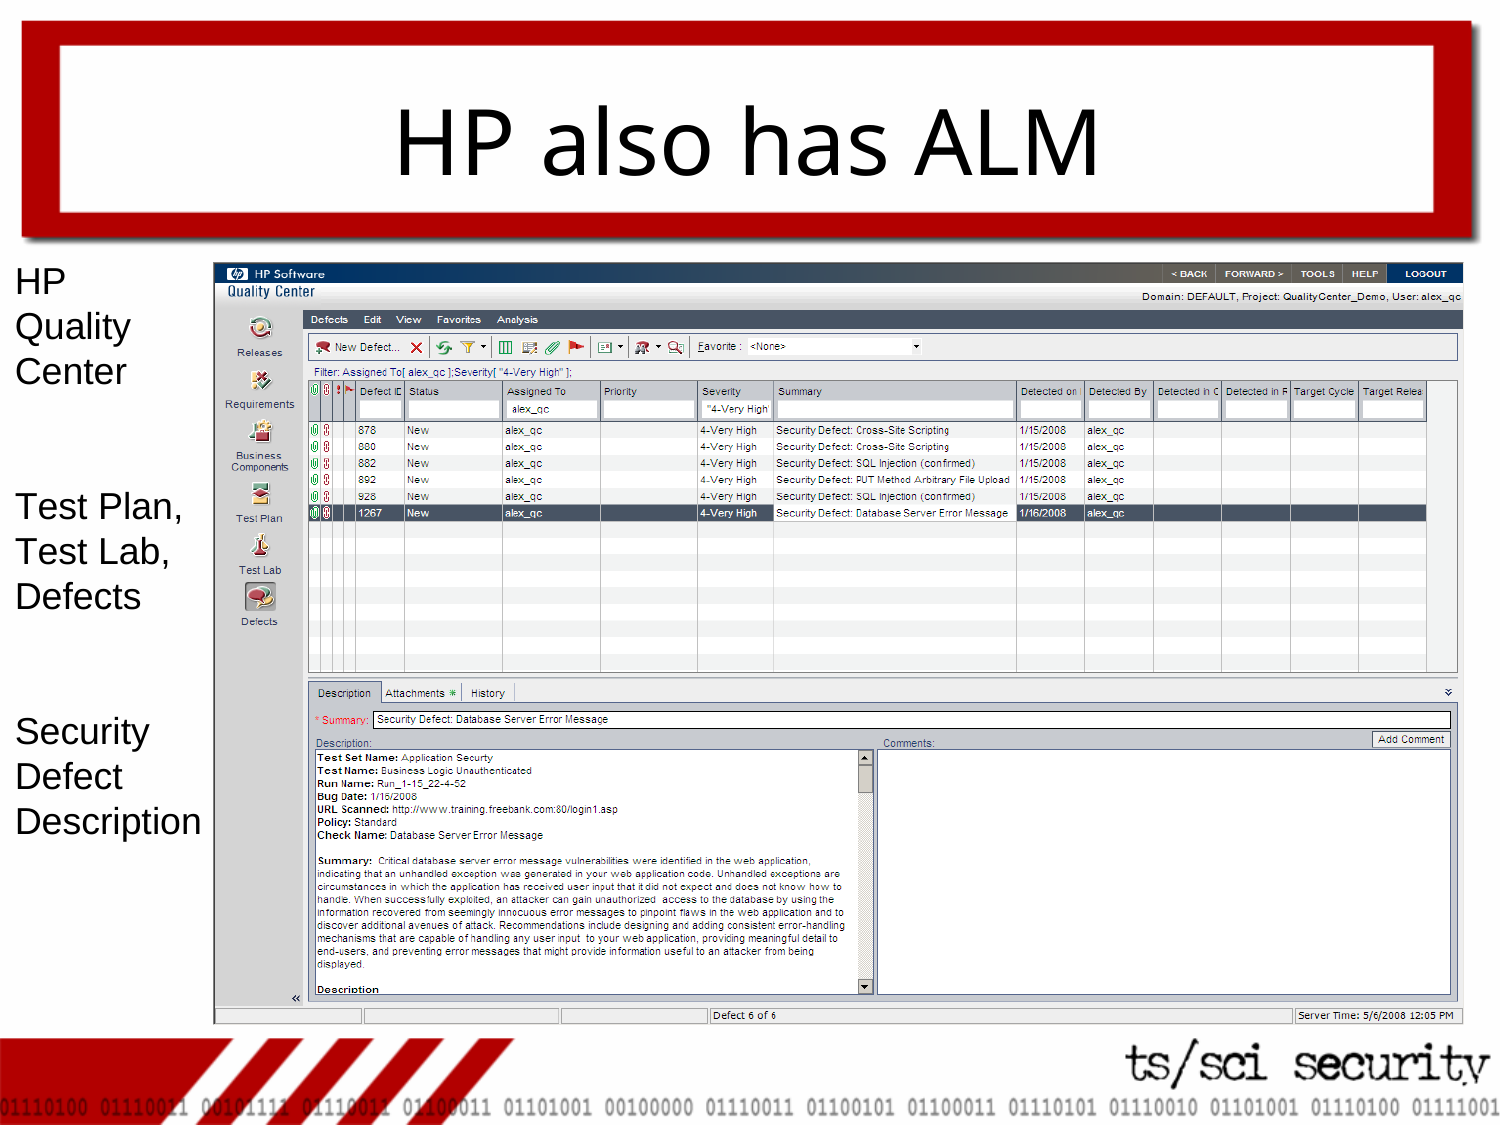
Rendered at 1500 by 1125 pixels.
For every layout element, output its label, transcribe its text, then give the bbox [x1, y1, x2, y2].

text_box HP Quality Center Test Plan, Test Lab, Defects Security Defect Description [0, 249, 253, 851]
title HP also has ALM [75, 21, 1423, 257]
picture [0, 0, 1500, 1125]
